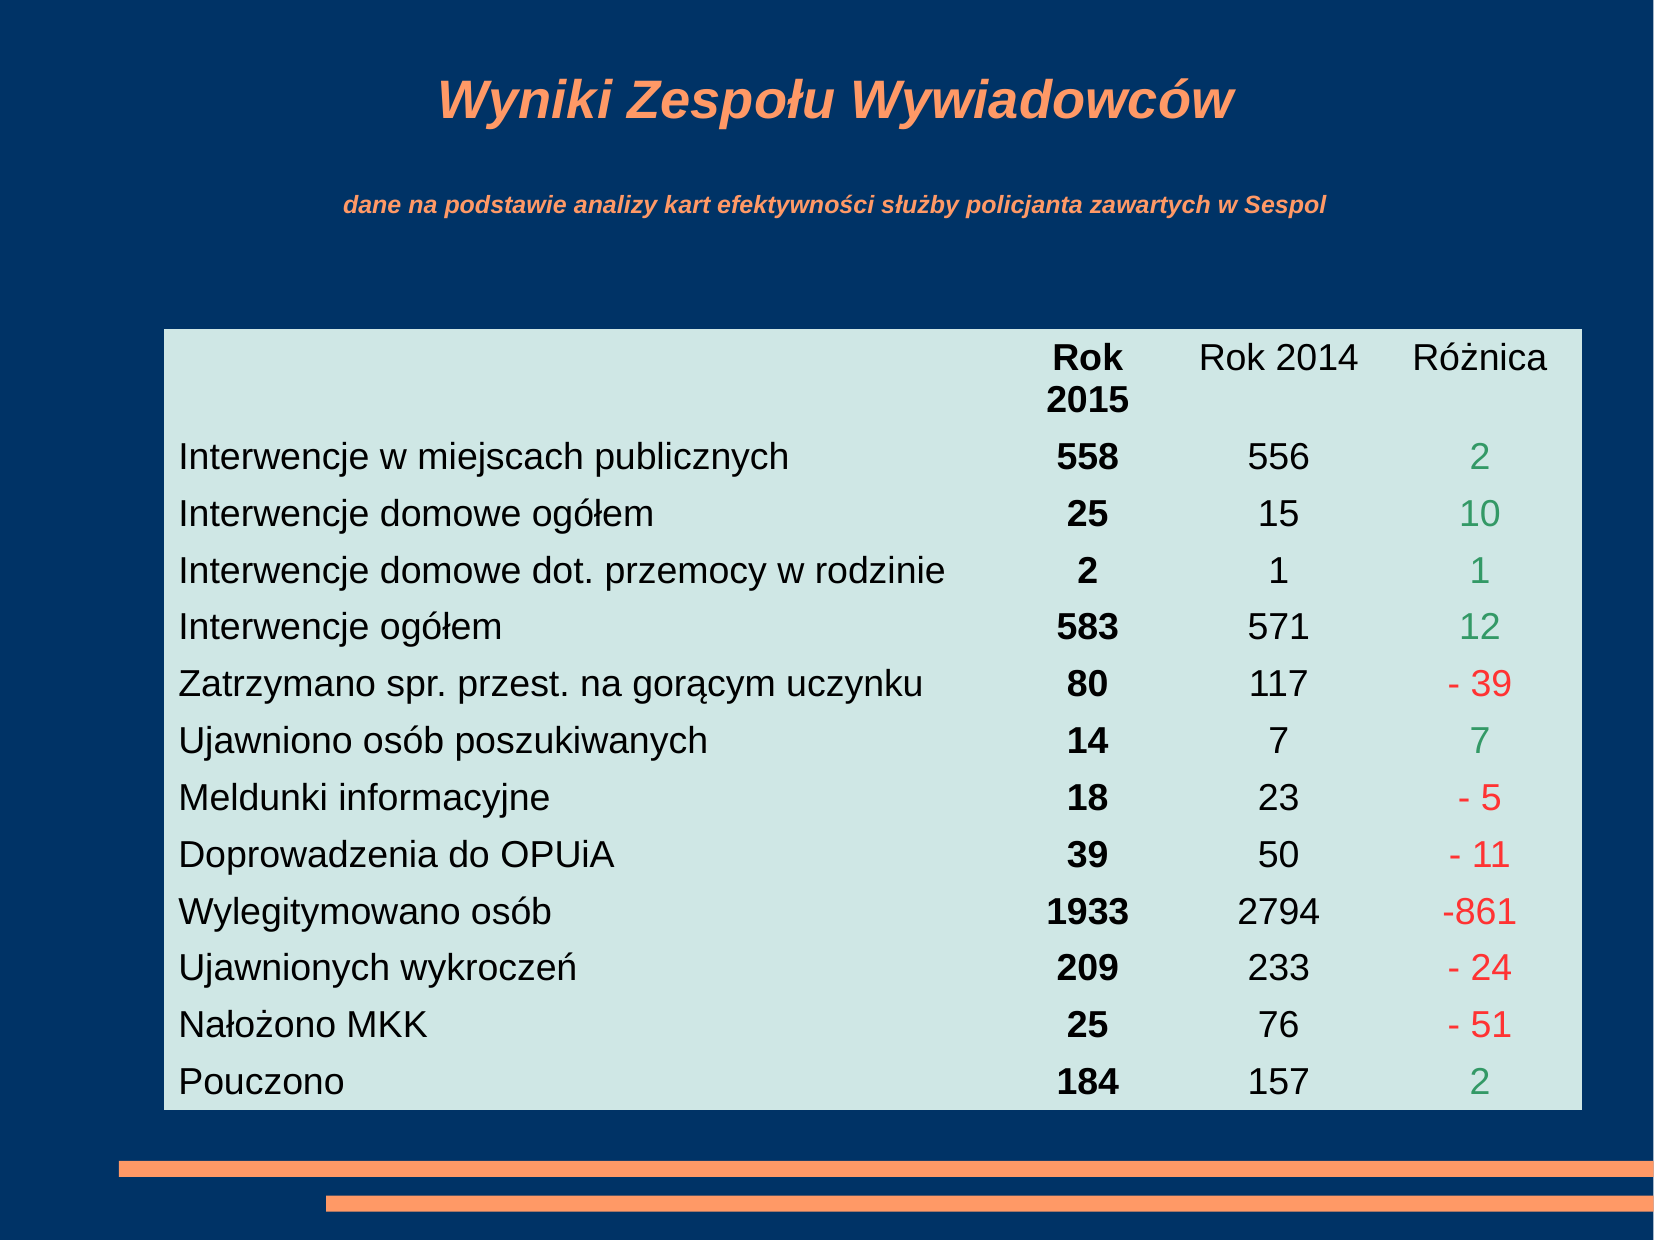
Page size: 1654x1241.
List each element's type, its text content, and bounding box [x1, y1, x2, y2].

table_cell 25 [996, 485, 1180, 542]
table_cell 184 [996, 1053, 1180, 1110]
table_cell Meldunki informacyjne [164, 769, 996, 826]
table_cell 1 [1180, 542, 1378, 599]
table_cell 18 [996, 769, 1180, 826]
table_cell - 5 [1378, 769, 1582, 826]
table_cell Nałożono MKK [164, 996, 996, 1053]
table_cell - 39 [1378, 655, 1582, 712]
table_cell 583 [996, 599, 1180, 655]
table_cell 558 [996, 428, 1180, 485]
table_cell 39 [996, 826, 1180, 883]
table_cell 2 [1378, 428, 1582, 485]
table_header Rok 2014 [1180, 329, 1378, 428]
table_cell 7 [1180, 712, 1378, 769]
table_cell 14 [996, 712, 1180, 769]
table_cell Pouczono [164, 1053, 996, 1110]
table_cell - 11 [1378, 826, 1582, 883]
table_cell 157 [1180, 1053, 1378, 1110]
table_cell Ujawniono osób poszukiwanych [164, 712, 996, 769]
table_cell - 51 [1378, 996, 1582, 1053]
table_cell Doprowadzenia do OPUiA [164, 826, 996, 883]
table_cell 25 [996, 996, 1180, 1053]
table_cell 12 [1378, 599, 1582, 655]
table_header Różnica [1378, 329, 1582, 428]
table_cell Interwencje domowe dot. przemocy w rodzinie [164, 542, 996, 599]
table_cell 23 [1180, 769, 1378, 826]
table_cell 10 [1378, 485, 1582, 542]
table_cell - 24 [1378, 940, 1582, 996]
table_cell 233 [1180, 940, 1378, 996]
table_cell -861 [1378, 883, 1582, 940]
table_cell 556 [1180, 428, 1378, 485]
table_cell 15 [1180, 485, 1378, 542]
table_cell Interwencje domowe ogółem [164, 485, 996, 542]
table_cell Zatrzymano spr. przest. na gorącym uczynku [164, 655, 996, 712]
table_cell 2 [996, 542, 1180, 599]
table_cell 117 [1180, 655, 1378, 712]
table_header [164, 329, 996, 428]
table_cell 2 [1378, 1053, 1582, 1110]
table_cell 571 [1180, 599, 1378, 655]
table_cell 76 [1180, 996, 1378, 1053]
title Wyniki Zespołu Wywiadowców dane na podstawie analizy kart efektywności służby policjanta zawartych w Sespol [129, 40, 1543, 249]
table_cell Interwencje w miejscach publicznych [164, 428, 996, 485]
table_cell 50 [1180, 826, 1378, 883]
table_cell Interwencje ogółem [164, 599, 996, 655]
table_cell 7 [1378, 712, 1582, 769]
table_cell 1 [1378, 542, 1582, 599]
table_cell Wylegitymowano osób [164, 883, 996, 940]
table_cell 209 [996, 940, 1180, 996]
table_cell 2794 [1180, 883, 1378, 940]
table_cell Ujawnionych wykroczeń [164, 940, 996, 996]
table_cell 80 [996, 655, 1180, 712]
table_header Rok 2015 [996, 329, 1180, 428]
table_cell 1933 [996, 883, 1180, 940]
